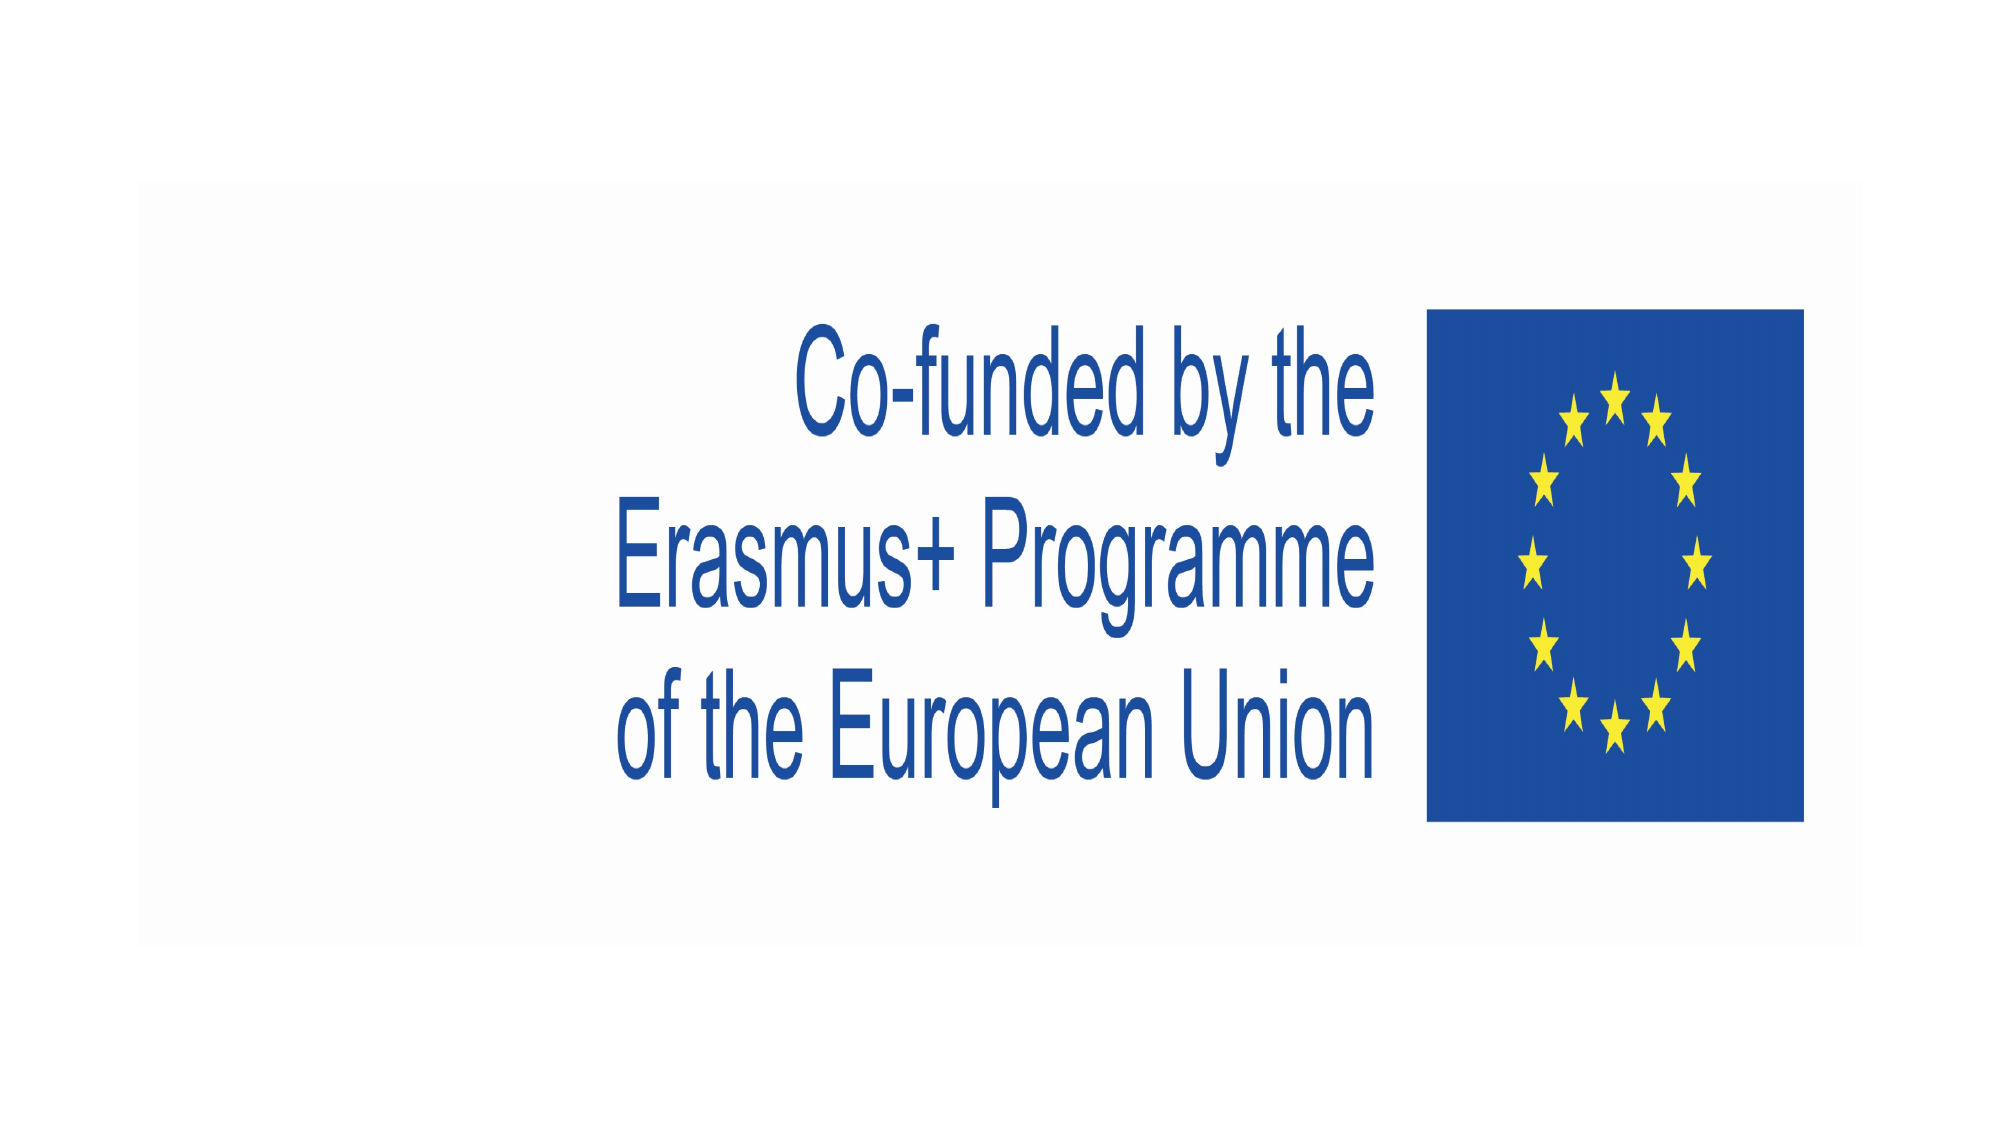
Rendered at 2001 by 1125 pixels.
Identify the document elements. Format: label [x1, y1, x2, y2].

picture [137, 182, 1863, 947]
